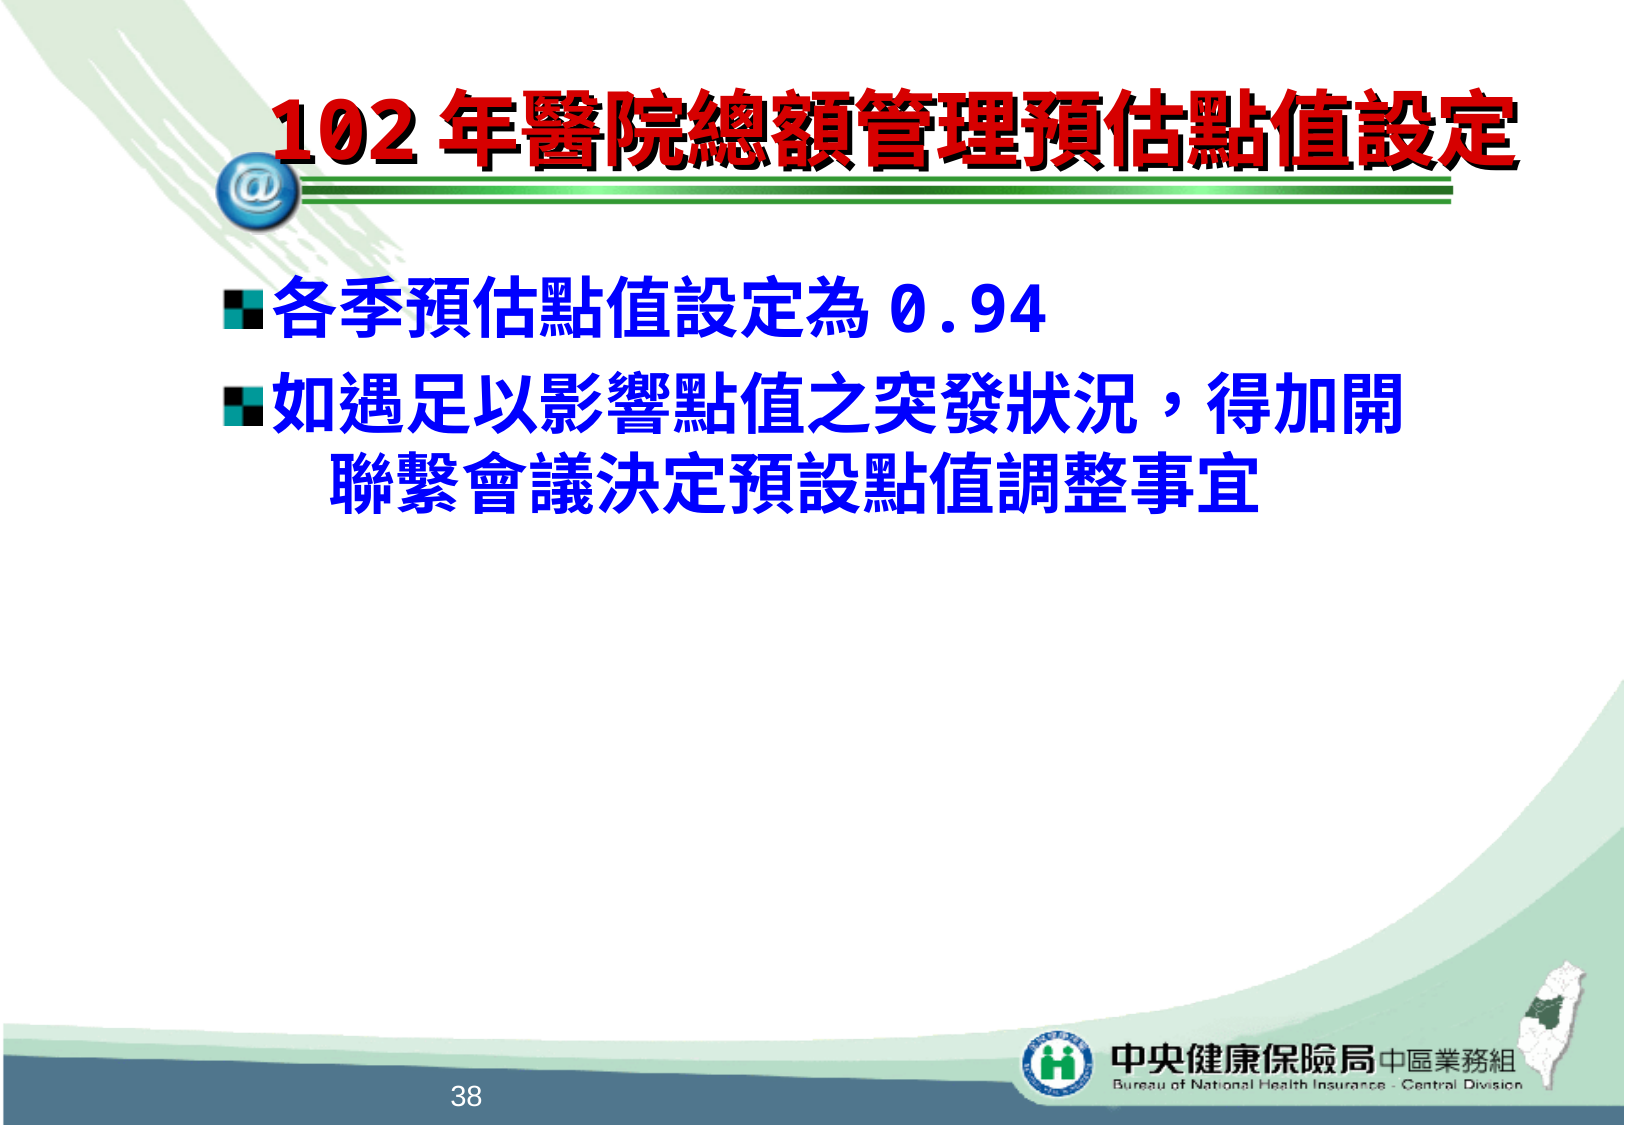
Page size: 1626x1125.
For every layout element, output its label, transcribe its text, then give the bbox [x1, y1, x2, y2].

list 各季預估點值設定為0.94 如遇足以影響點值之突發狀況，得加開聯繫會議決定預設點值調整事宜 [200, 257, 1451, 997]
title 102年醫院總額管理預估點值設定 [192, 32, 1593, 221]
text_box [435, 1065, 815, 1125]
